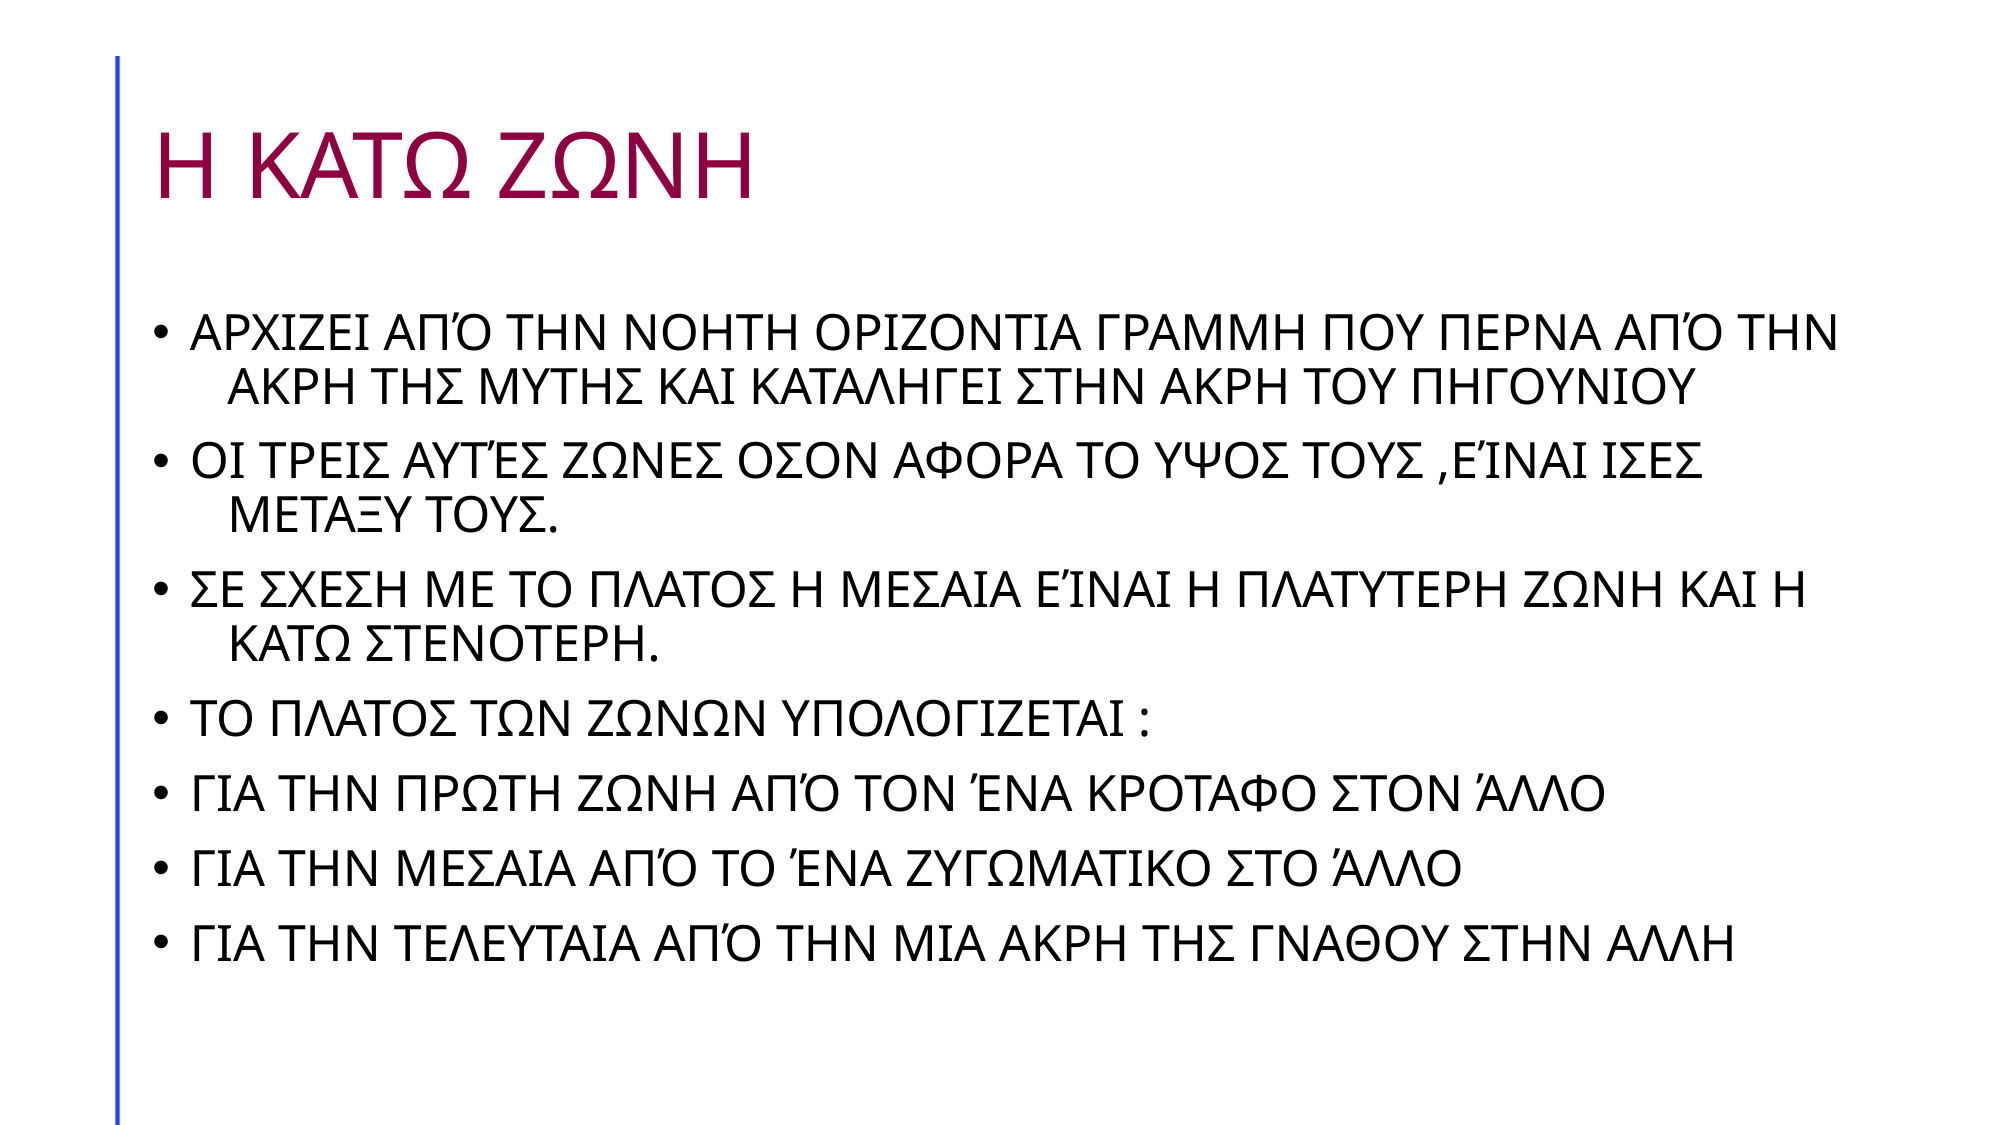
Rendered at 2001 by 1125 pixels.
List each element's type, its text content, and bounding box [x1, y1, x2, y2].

title Η ΚΑΤΩ ΖΩΝΗ [137, 59, 947, 278]
list ΑΡΧΙΖΕΙ ΑΠΌ ΤΗΝ ΝΟΗΤΗ ΟΡΙΖΟΝΤΙΑ ΓΡΑΜΜΗ ΠΟΥ ΠΕΡΝΑ ΑΠΌ ΤΗΝ ΑΚΡΗ ΤΗΣ ΜΥΤΗΣ ΚΑΙ ΚΑΤΑΛΗΓΕΙ ΣΤΗΝ ΑΚΡΗ ΤΟΥ ΠΗΓΟΥΝΙΟΥ ΟΙ ΤΡΕΙΣ ΑΥΤΈΣ ΖΩΝΕΣ ΟΣΟΝ ΑΦΟΡΑ ΤΟ ΥΨΟΣ ΤΟΥΣ ,ΕΊΝΑΙ ΙΣΕΣ ΜΕΤΑΞΥ ΤΟΥΣ. ΣΕ ΣΧΕΣΗ ΜΕ ΤΟ ΠΛΑΤΟΣ Η ΜΕΣΑΙΑ ΕΊΝΑΙ Η ΠΛΑΤΥΤΕΡΗ ΖΩΝΗ ΚΑΙ Η ΚΑΤΩ ΣΤΕΝΟΤΕΡΗ. ΤΟ ΠΛΑΤΟΣ ΤΩΝ ΖΩΝΩΝ ΥΠΟΛΟΓΙΖΕΤΑΙ : ΓΙΑ ΤΗΝ ΠΡΩΤΗ ΖΩΝΗ ΑΠΌ ΤΟΝ ΈΝΑ ΚΡΟΤΑΦΟ ΣΤΟΝ ΆΛΛΟ ΓΙΑ ΤΗΝ ΜΕΣΑΙΑ ΑΠΌ ΤΟ ΈΝΑ ΖΥΓΩΜΑΤΙΚΟ ΣΤΟ ΆΛΛΟ ΓΙΑ ΤΗΝ ΤΕΛΕΥΤΑΙΑ ΑΠΌ ΤΗΝ ΜΙΑ ΑΚΡΗ ΤΗΣ ΓΝΑΘΟΥ ΣΤΗΝ ΑΛΛΗ [137, 299, 1863, 1103]
